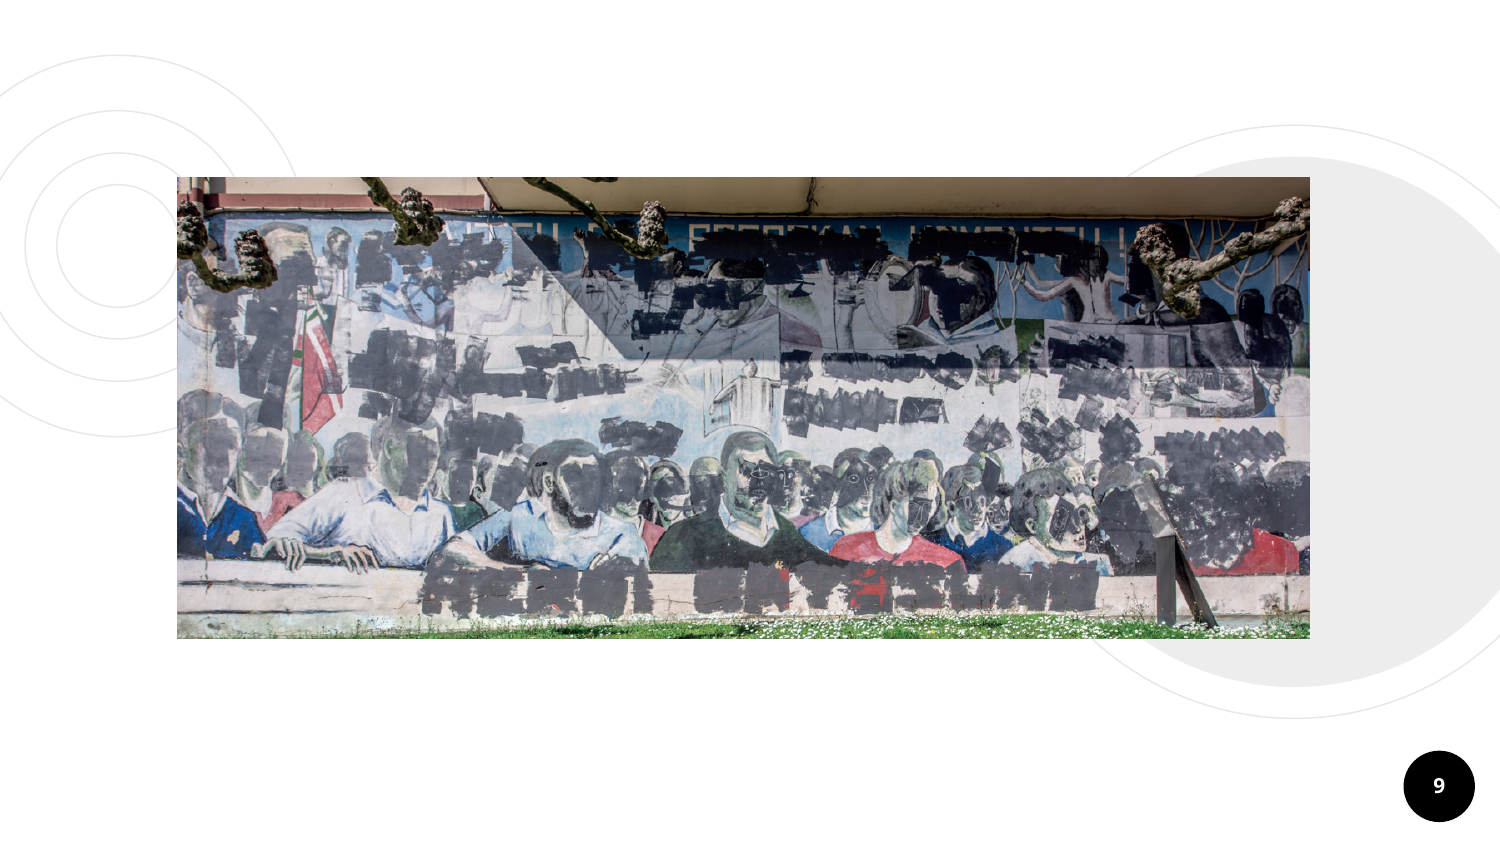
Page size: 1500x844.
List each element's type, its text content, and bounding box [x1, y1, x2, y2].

text_box <zenbakia> [1403, 750, 1475, 823]
picture [177, 177, 1310, 640]
